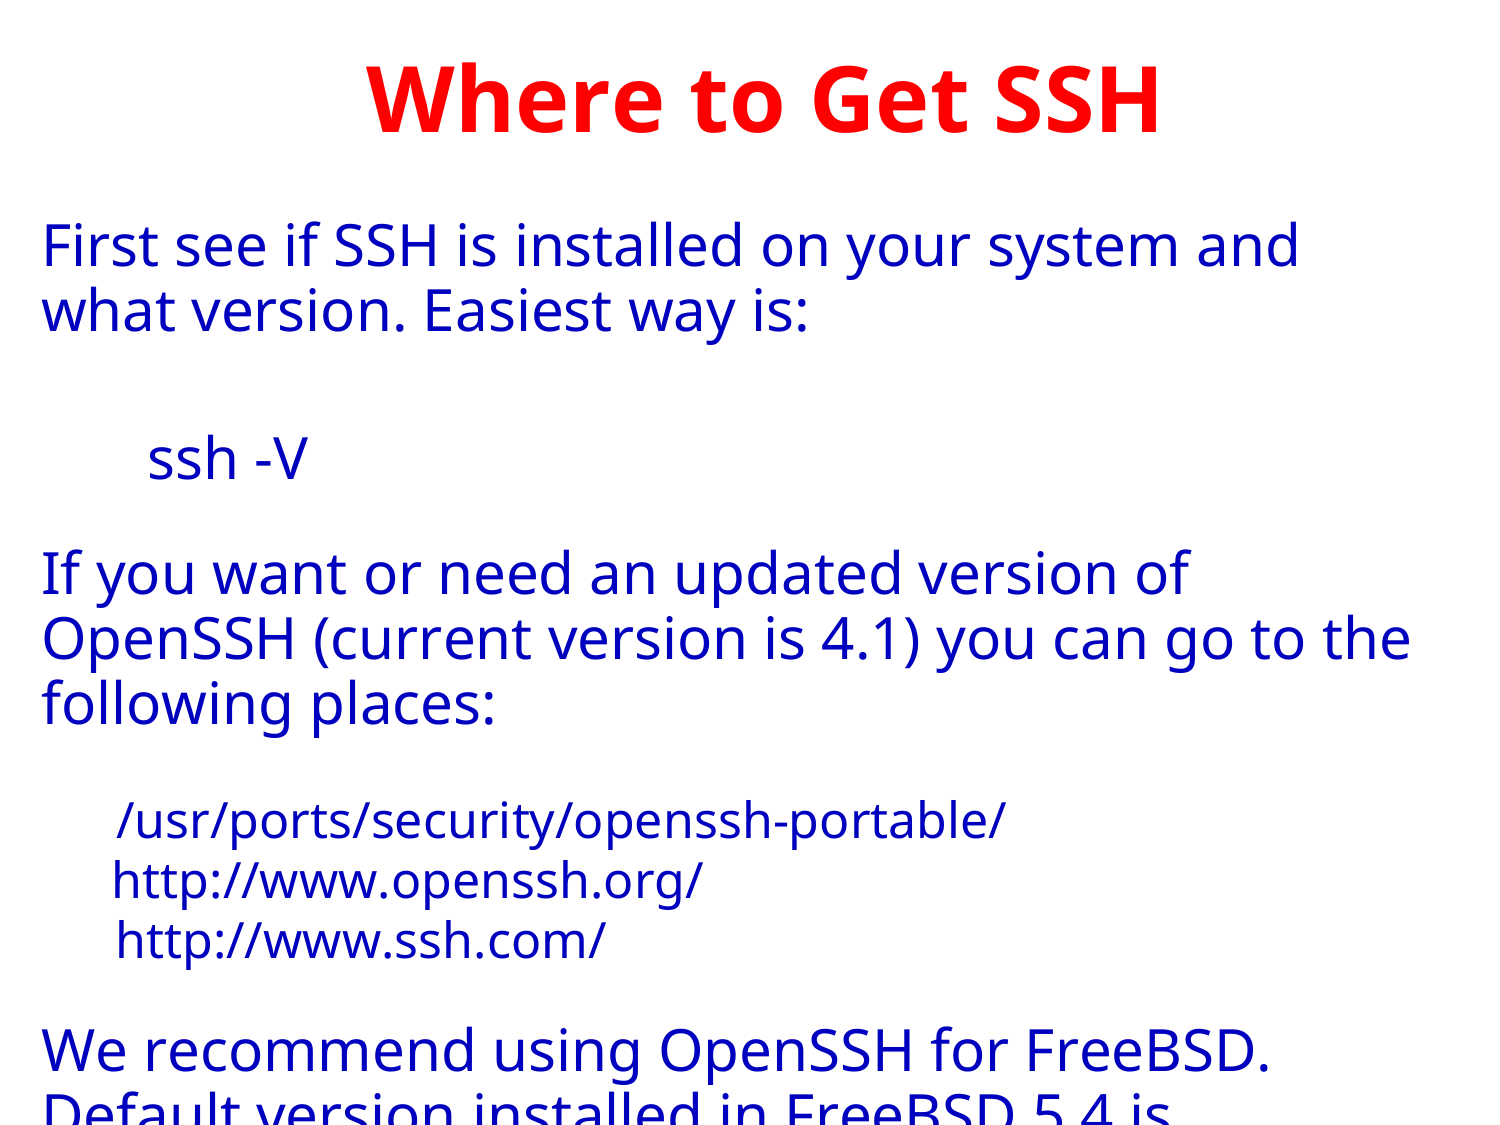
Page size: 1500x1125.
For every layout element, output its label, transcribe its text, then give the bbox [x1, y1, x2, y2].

title Where to Get SSH [239, 34, 1293, 145]
list First see if SSH is installed on your system and what version. Easiest way is: ssh -V If you want or need an updated version of OpenSSH (current version is 4.1) you can go to the following places: /usr/ports/security/openssh-portable/ http://www.openssh.org/ http://www.ssh.com/ We recommend using OpenSSH for FreeBSD. Default version installed in FreeBSD 5.4 is OpenSSH Portable version 3.8.1p1 [40, 214, 1430, 1102]
